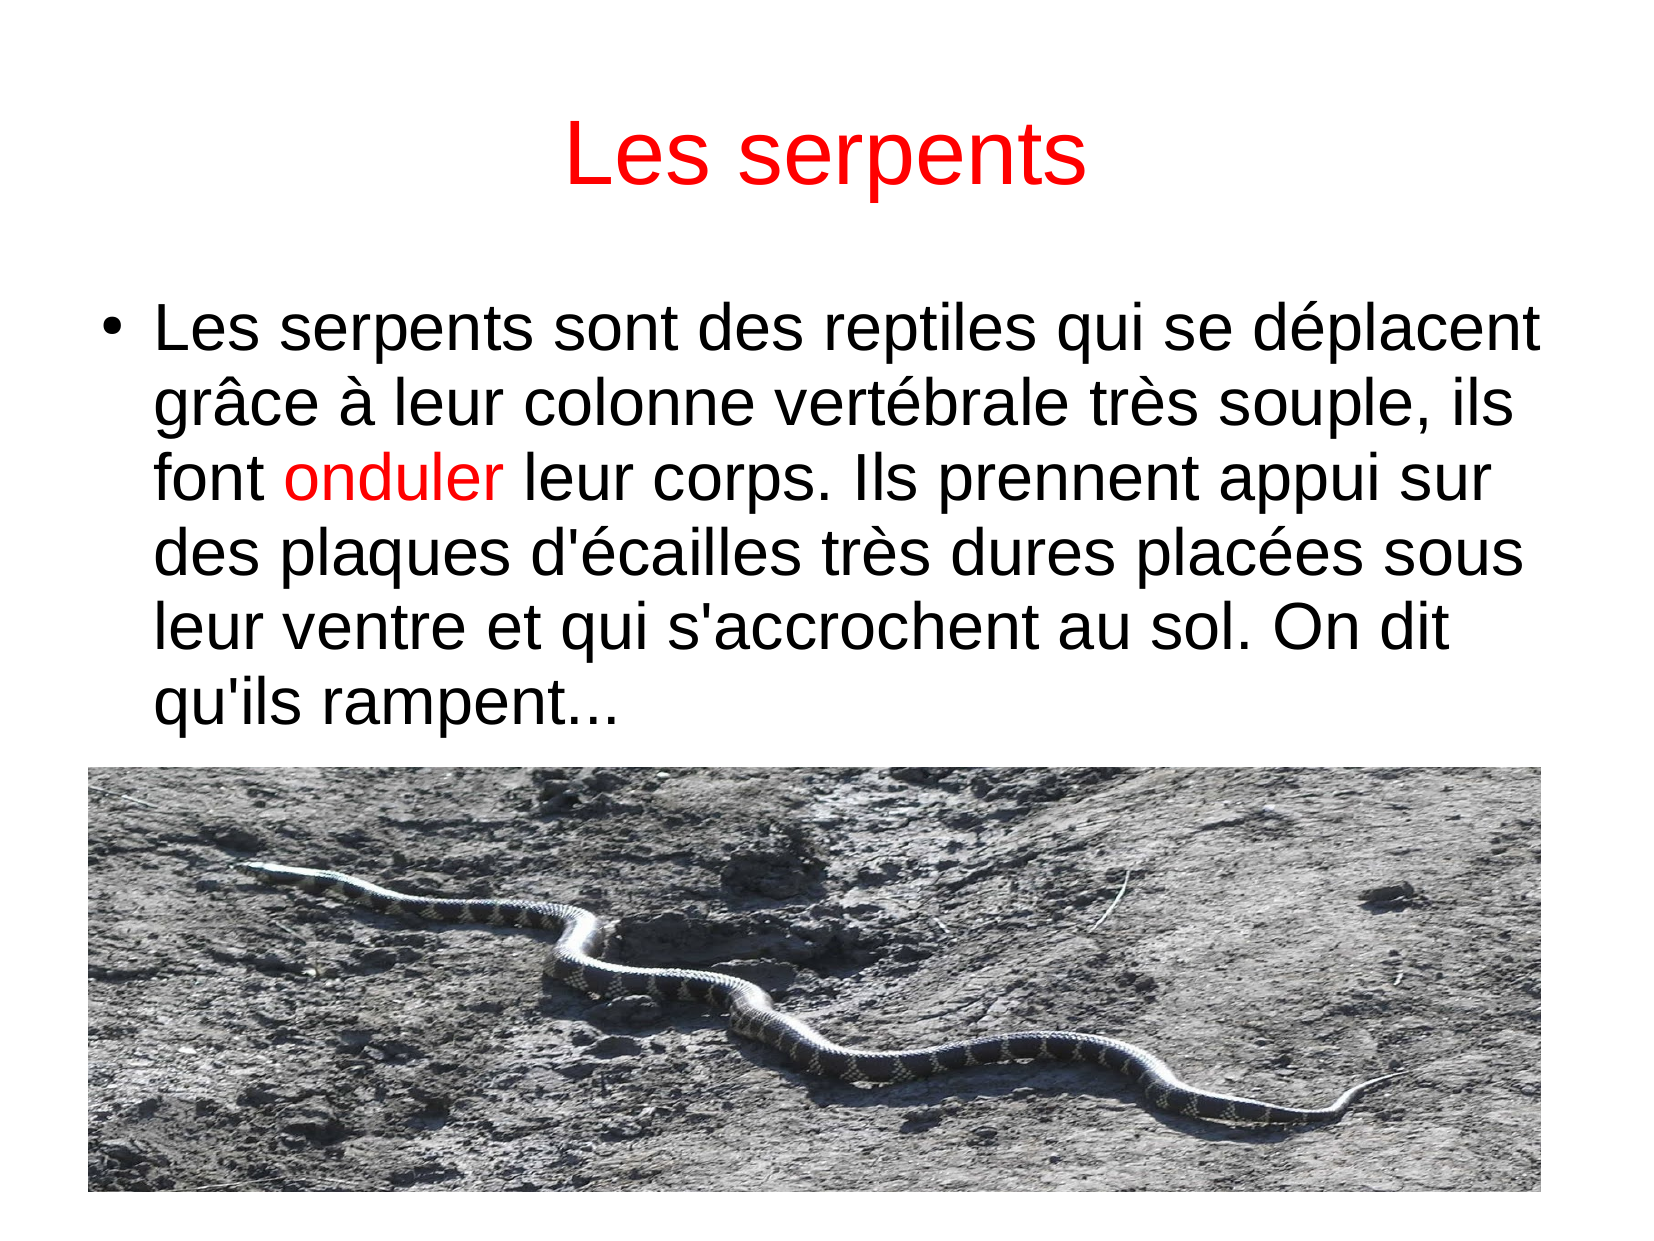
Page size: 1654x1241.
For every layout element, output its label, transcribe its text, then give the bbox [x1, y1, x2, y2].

list Les serpents sont des reptiles qui se déplacent grâce à leur colonne vertébrale très souple, ils font onduler leur corps. Ils prennent appui sur des plaques d'écailles très dures placées sous leur ventre et qui s'accrochent au sol. On dit qu'ils rampent... [82, 290, 1571, 1094]
title Les serpents [82, 56, 1571, 250]
picture [88, 767, 1541, 1192]
